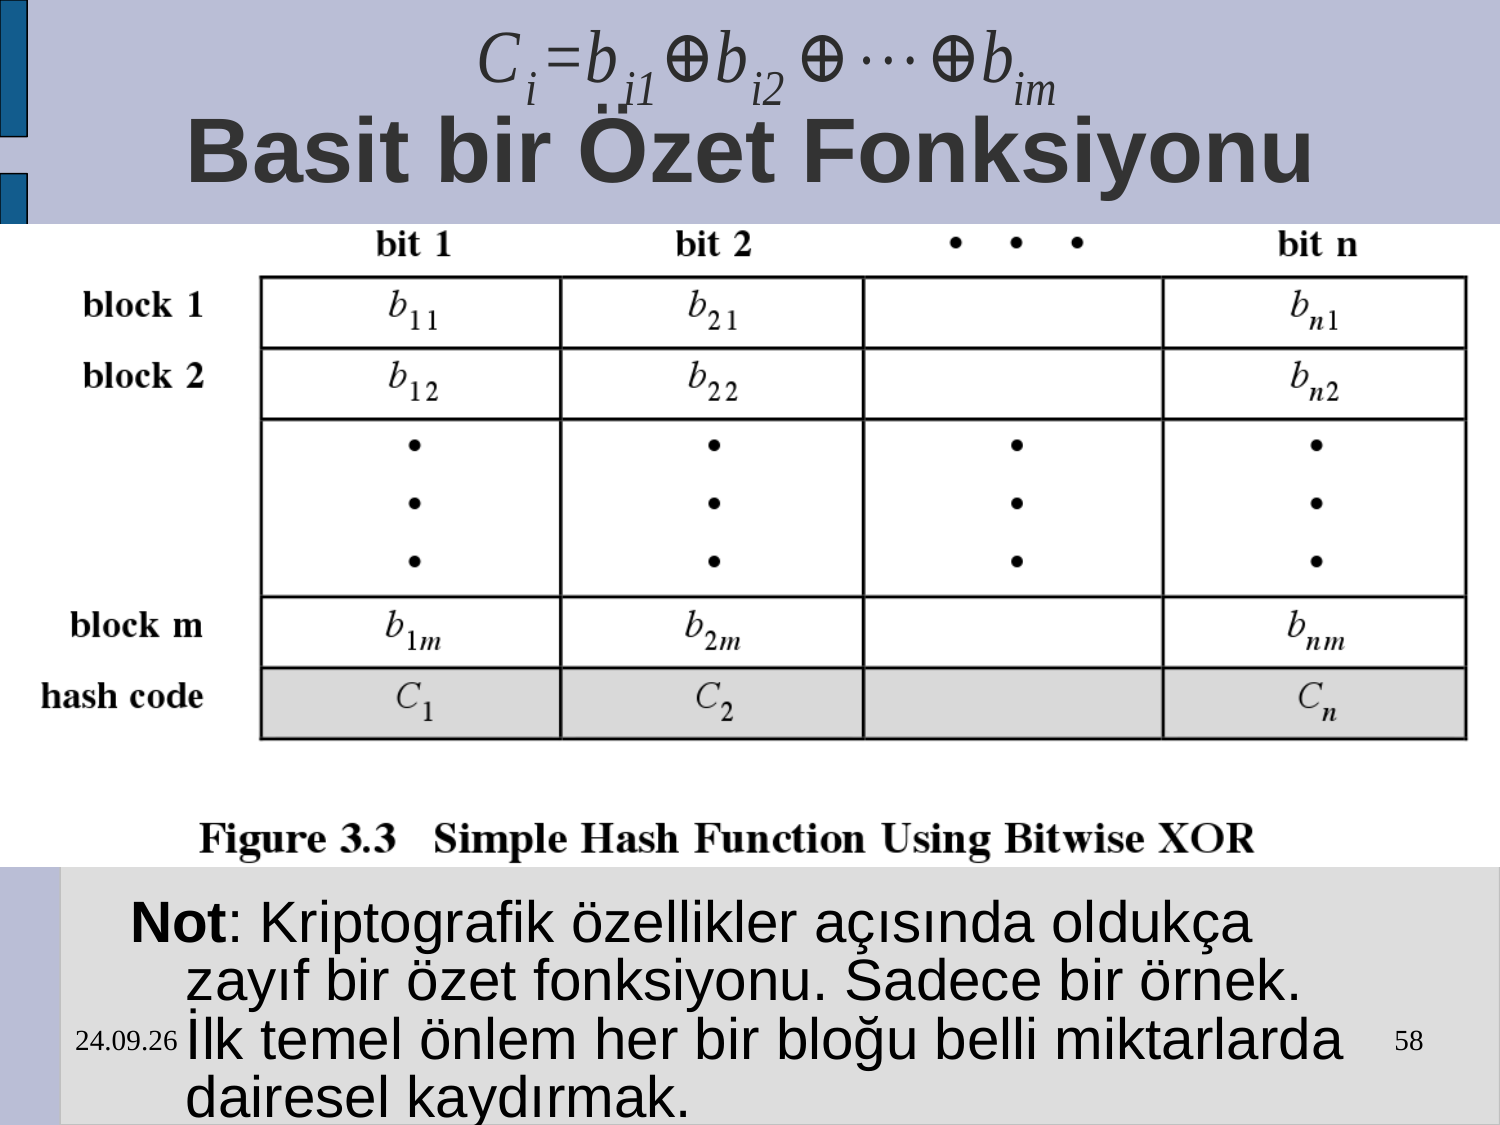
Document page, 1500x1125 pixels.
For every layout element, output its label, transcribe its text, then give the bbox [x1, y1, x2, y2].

list Not: Kriptografik özellikler açısında oldukça zayıf bir özet fonksiyonu. Sadece bir örnek. İlk temel önlem her bir bloğu belli miktarlarda dairesel kaydırmak. [114, 878, 1390, 1125]
picture [0, 224, 1500, 867]
chart [459, 16, 1081, 116]
title Basit bir Özet Fonksiyonu [112, 85, 1391, 211]
